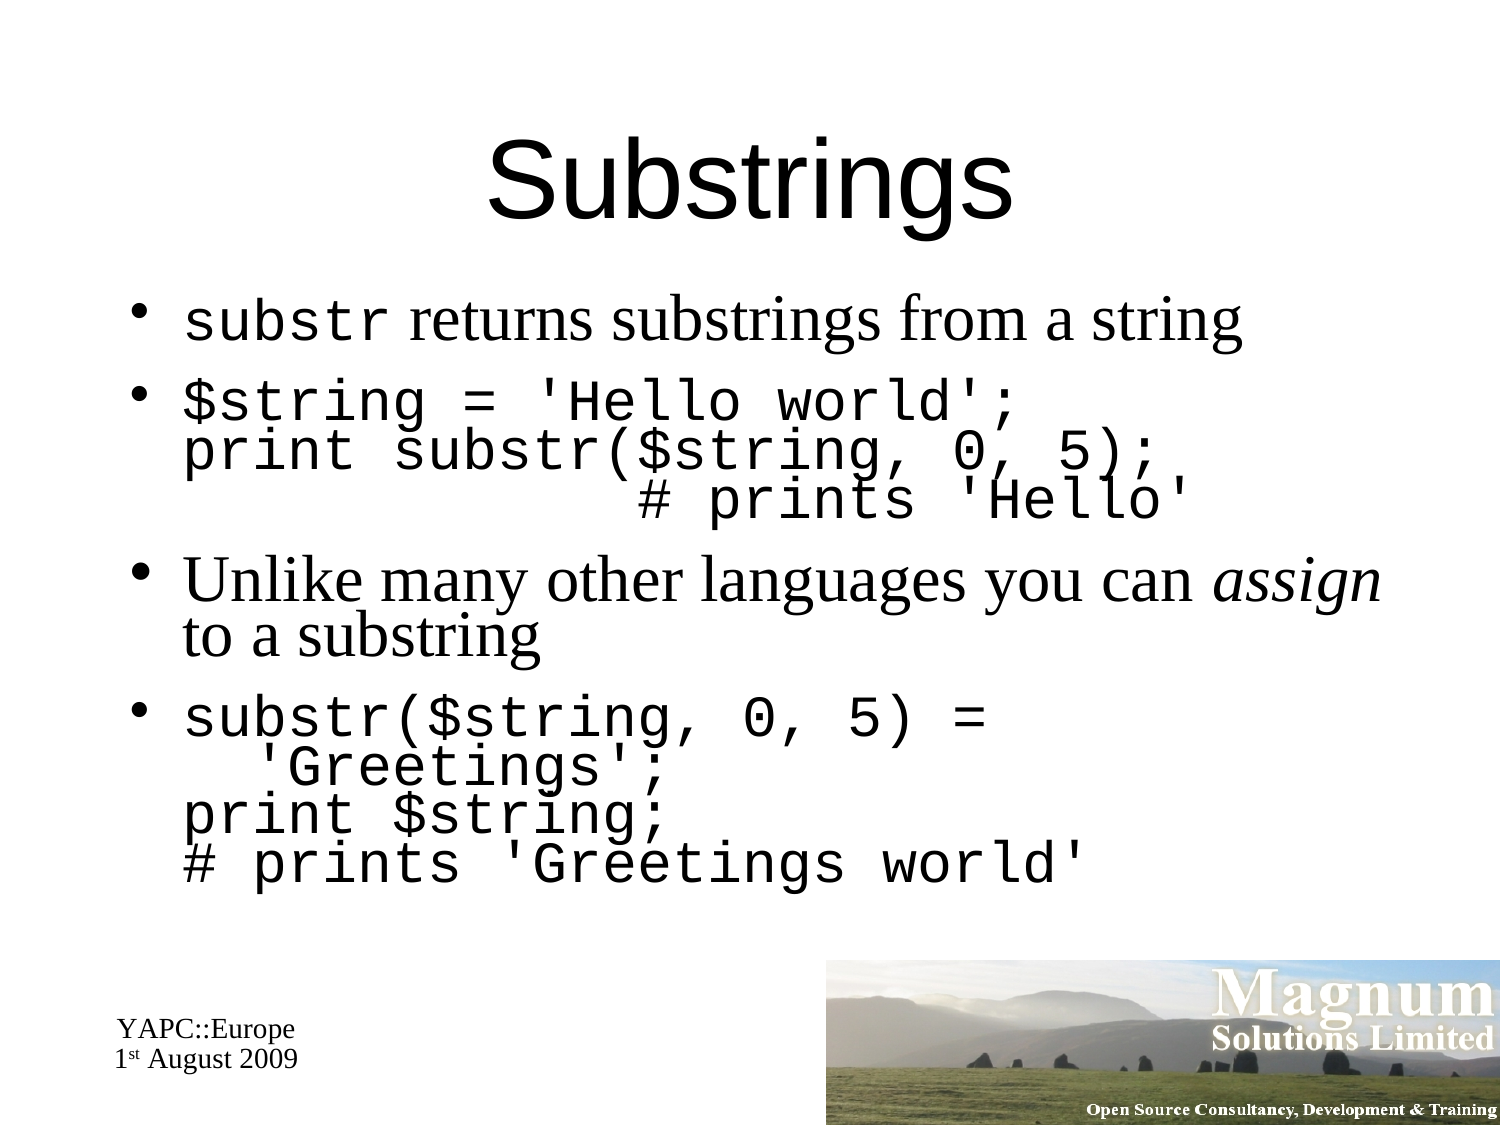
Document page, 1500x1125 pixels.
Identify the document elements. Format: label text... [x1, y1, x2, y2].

title Substrings [112, 62, 1388, 250]
list substr returns substrings from a string $string = 'Hello world'; print substr($string, 0, 5); # prints 'Hello' Unlike many other languages you can assign to a substring substr($string, 0, 5) = 'Greetings'; print $string; # prints 'Greetings world' [112, 295, 1388, 913]
picture [826, 960, 1500, 1125]
